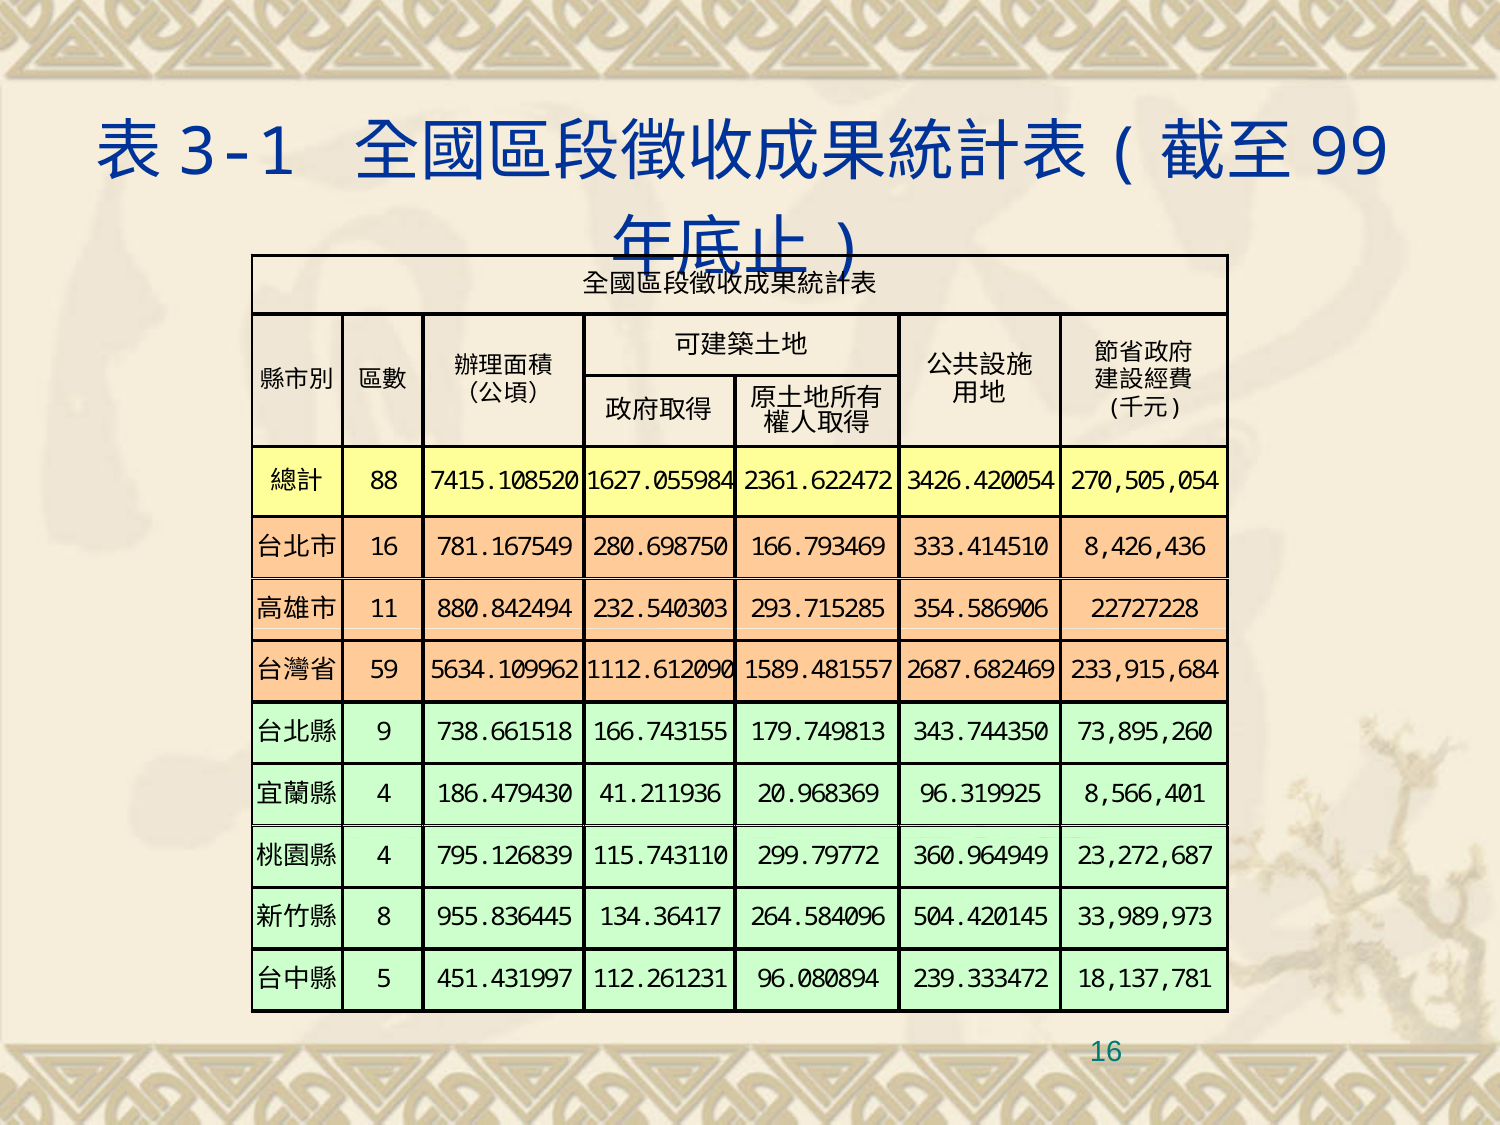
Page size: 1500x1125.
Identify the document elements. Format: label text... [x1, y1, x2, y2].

chart [230, 196, 1247, 1014]
text_box [1074, 1024, 1451, 1103]
title 表3-1 全國區段徵收成果統計表(截至99年底止) [49, 99, 1451, 288]
